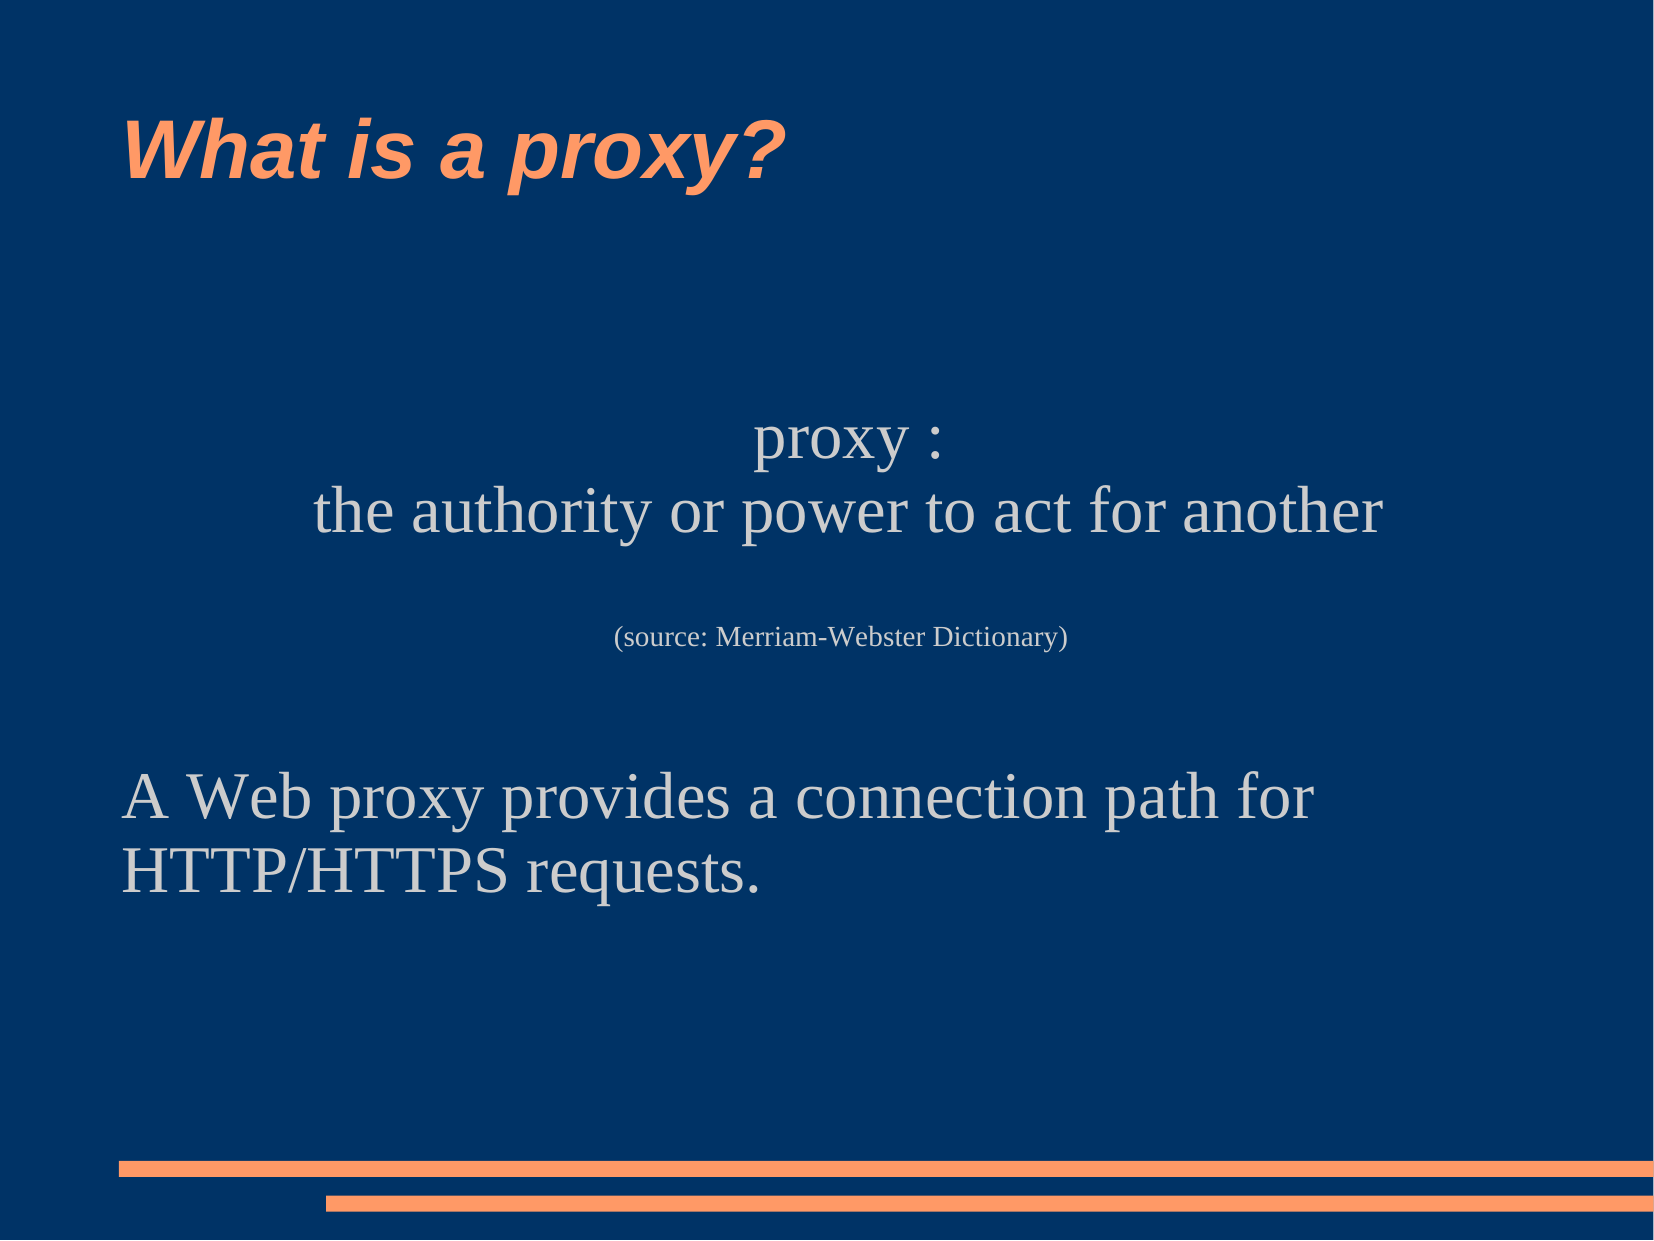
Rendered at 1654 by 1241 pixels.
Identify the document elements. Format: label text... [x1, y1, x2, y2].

title What is a proxy? [121, 46, 1534, 254]
subtitle proxy : the authority or power to act for another (source: Merriam-Webster Dictionary) A Web proxy provides a connection path for HTTP/HTTPS requests. [121, 322, 1561, 1133]
